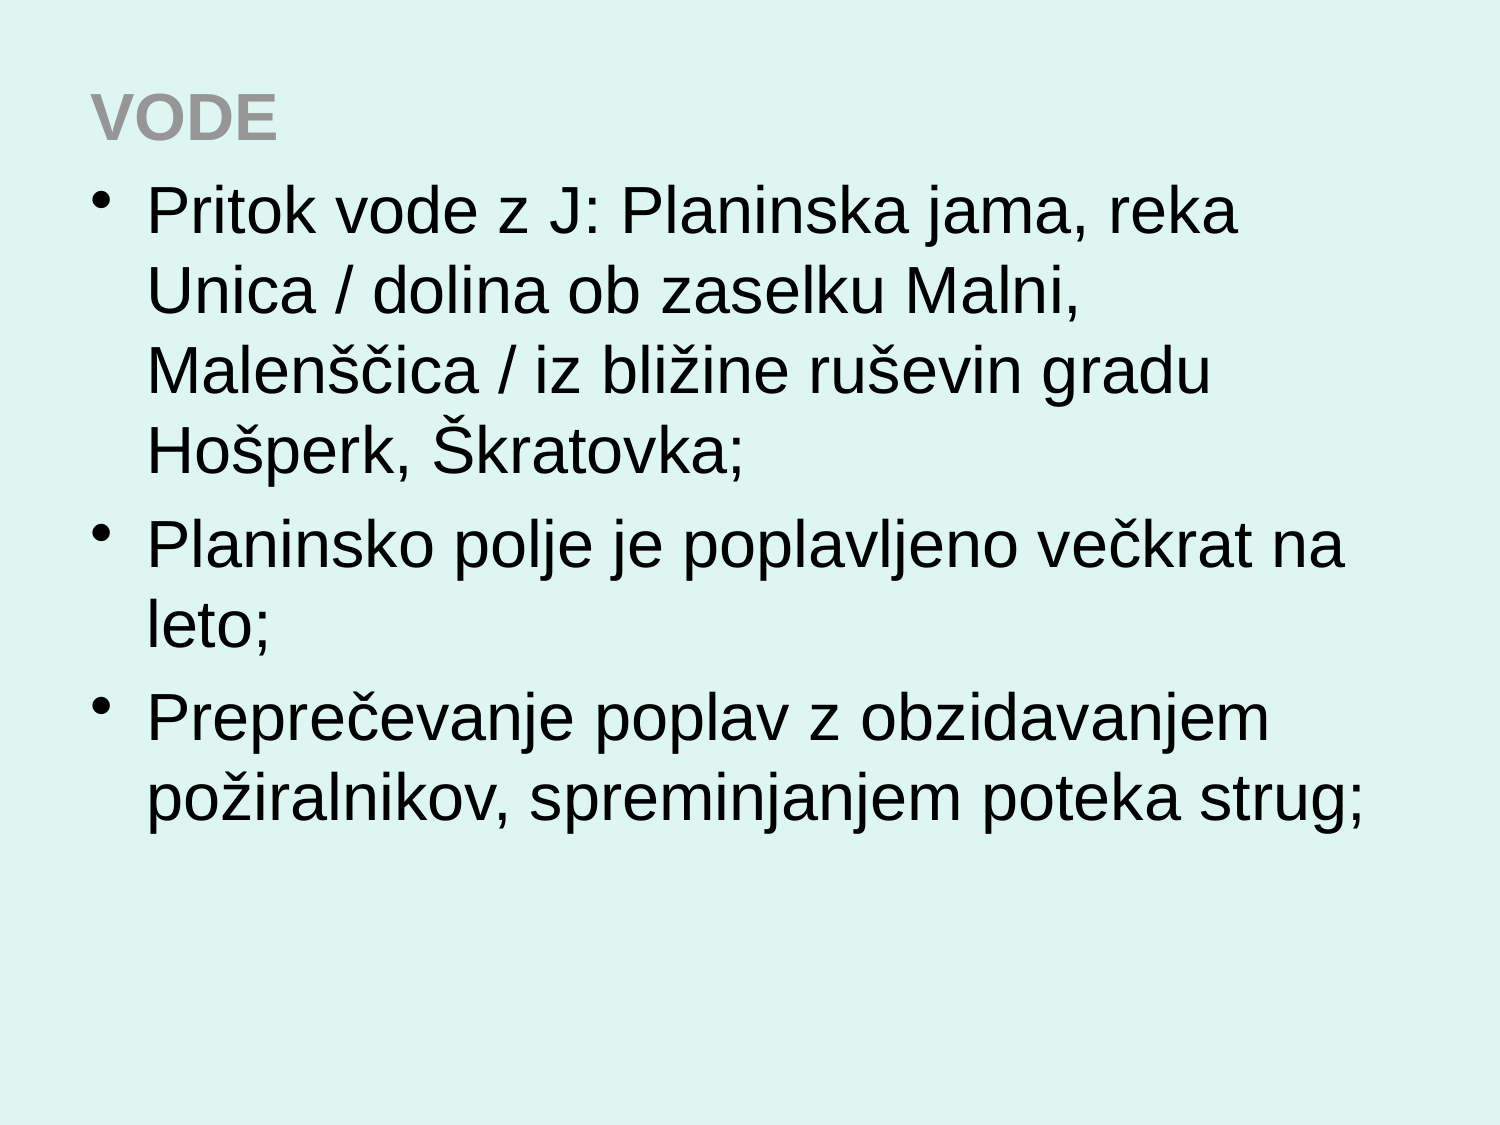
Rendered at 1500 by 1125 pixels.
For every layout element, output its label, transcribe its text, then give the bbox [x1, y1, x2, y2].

list VODE Pritok vode z J: Planinska jama, reka Unica / dolina ob zaselku Malni, Malenščica / iz bližine ruševin gradu Hošperk, Škratovka; Planinsko polje je poplavljeno večkrat na leto; Preprečevanje poplav z obzidavanjem požiralnikov, spreminjanjem poteka strug; [75, 66, 1425, 1005]
